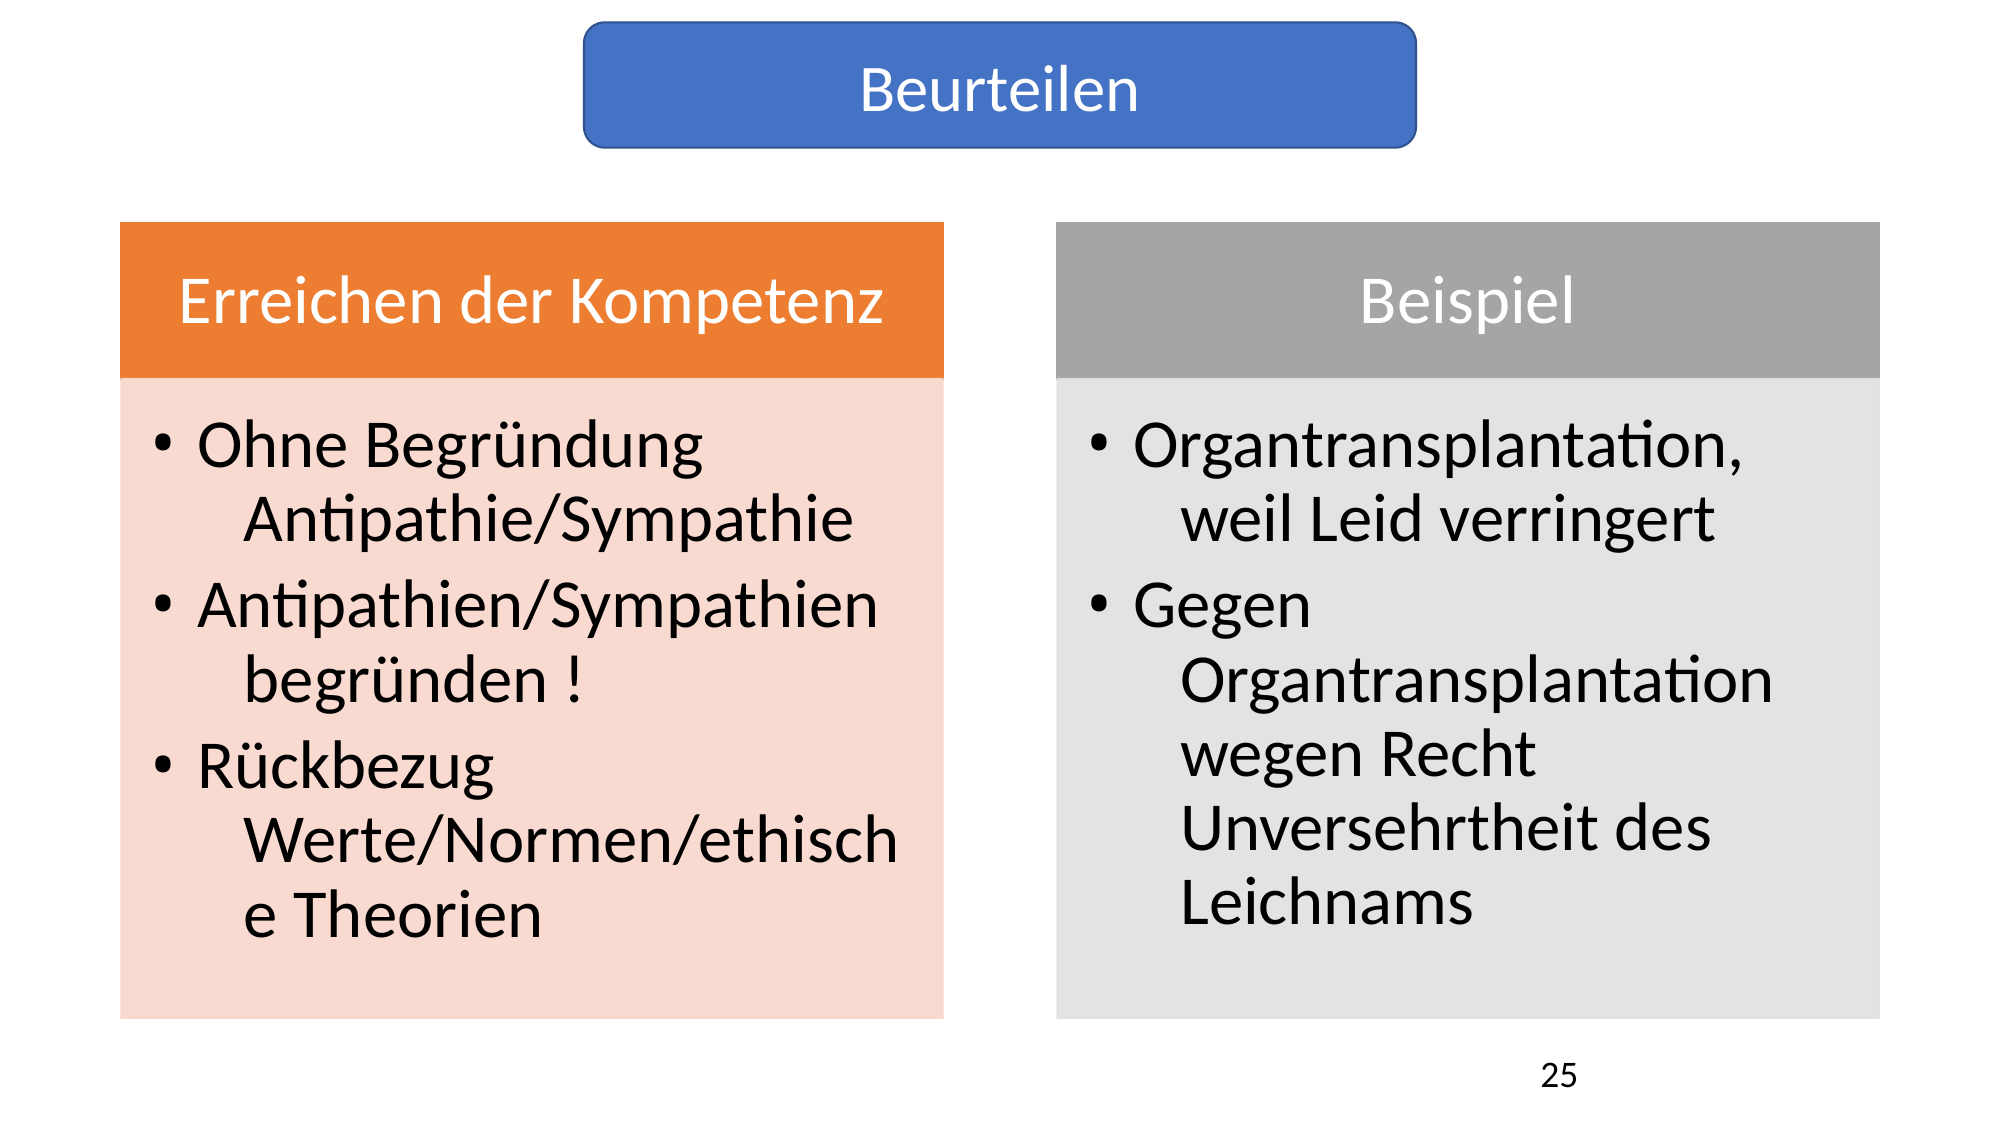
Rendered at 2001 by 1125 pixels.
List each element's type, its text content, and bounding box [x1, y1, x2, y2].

text_box Erreichen der Kompetenz [121, 222, 943, 378]
text_box Organtransplantation, weil Leid verringert Gegen Organtransplantation wegen Recht Unversehrtheit des Leichnams [1057, 378, 1879, 1018]
text_box Ohne Begründung Antipathie/Sympathie Antipathien/Sympathien begründen ! Rückbezug Werte/Normen/ethische Theorien [121, 378, 943, 1018]
text_box Beurteilen [604, 37, 1396, 133]
text_box [583, 22, 1417, 148]
text_box Beispiel [1057, 222, 1879, 378]
text_box [1525, 1042, 1976, 1103]
